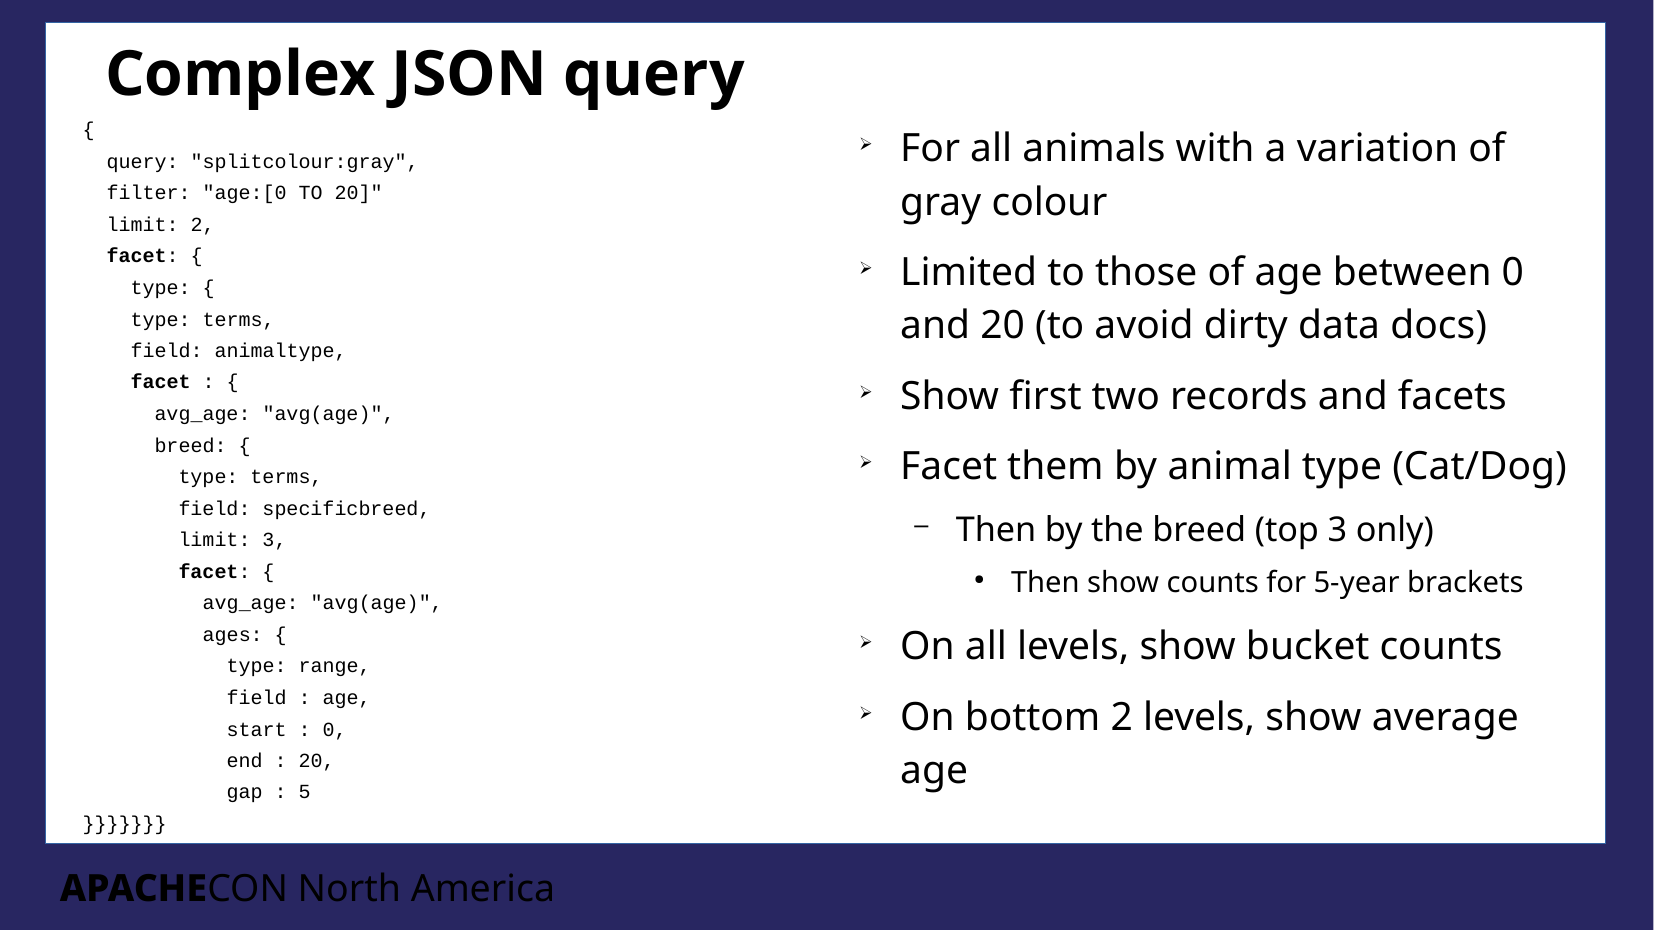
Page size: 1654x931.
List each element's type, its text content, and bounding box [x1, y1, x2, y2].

list For all animals with a variation of gray colour Limited to those of age between 0 and 20 (to avoid dirty data docs) Show first two records and facets Facet them by animal type (Cat/Dog) Then by the breed (top 3 only) Then show counts for 5-year brackets On all levels, show bucket counts On bottom 2 levels, show average age [845, 120, 1572, 826]
title Complex JSON query [105, 32, 1546, 110]
list { query: "splitcolour:gray", filter: "age:[0 TO 20]" limit: 2, facet: { type: { type: terms, field: animaltype, facet : { avg_age: "avg(age)", breed: { type: terms, field: specificbreed, limit: 3, facet: { avg_age: "avg(age)", ages: { type: range, field : age, start : 0, end : 20, gap : 5 }}}}}}} [82, 120, 809, 841]
